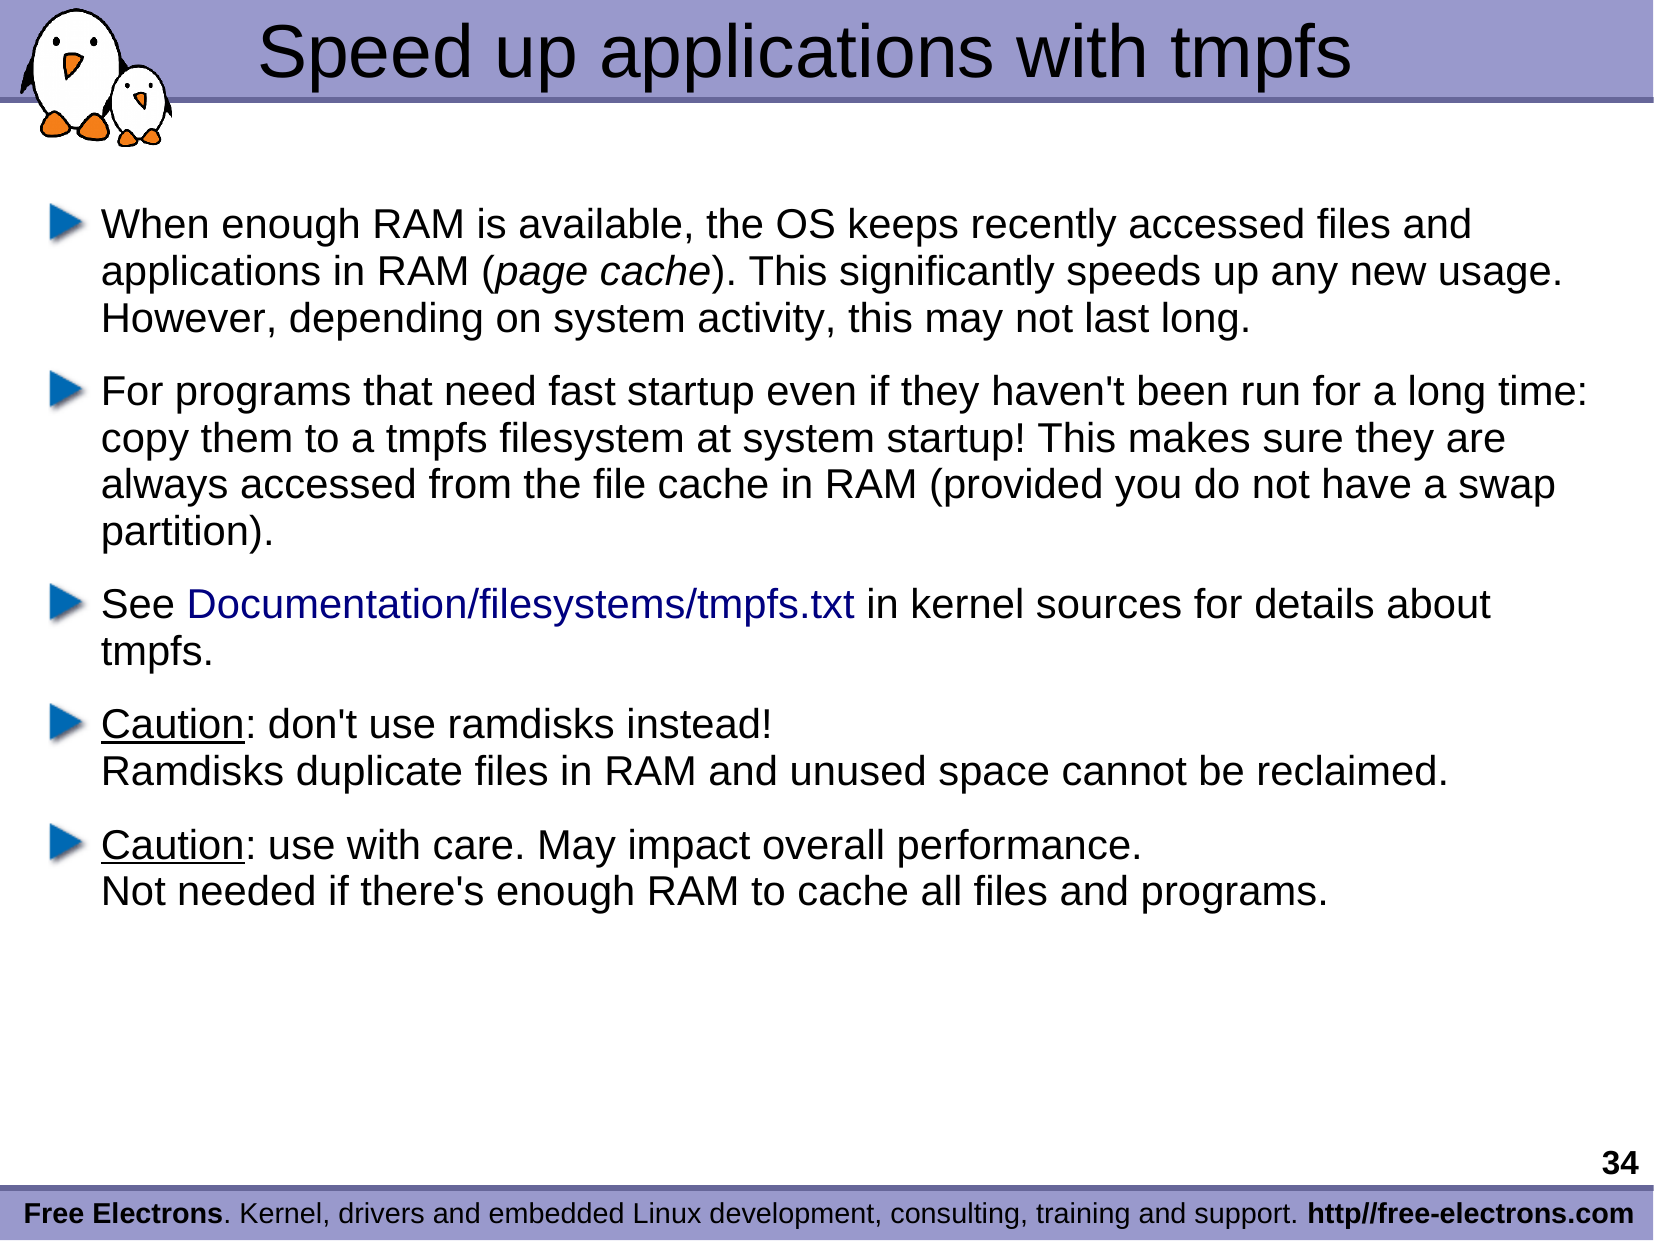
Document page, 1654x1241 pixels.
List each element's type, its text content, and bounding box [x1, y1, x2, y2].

title Speed up applications with tmpfs [60, 0, 1551, 103]
picture [20, 8, 172, 147]
list When enough RAM is available, the OS keeps recently accessed files and applications in RAM (page cache). This significantly speeds up any new usage. However, depending on system activity, this may not last long. For programs that need fast startup even if they haven't been run for a long time: copy them to a tmpfs filesystem at system startup! This makes sure they are always accessed from the file cache in RAM (provided you do not have a swap partition). See Documentation/filesystems/tmpfs.txt in kernel sources for details about tmpfs. Caution: don't use ramdisks instead! Ramdisks duplicate files in RAM and unused space cannot be reclaimed. Caution: use with care. May impact overall performance. Not needed if there's enough RAM to cache all files and programs. [30, 201, 1609, 1052]
